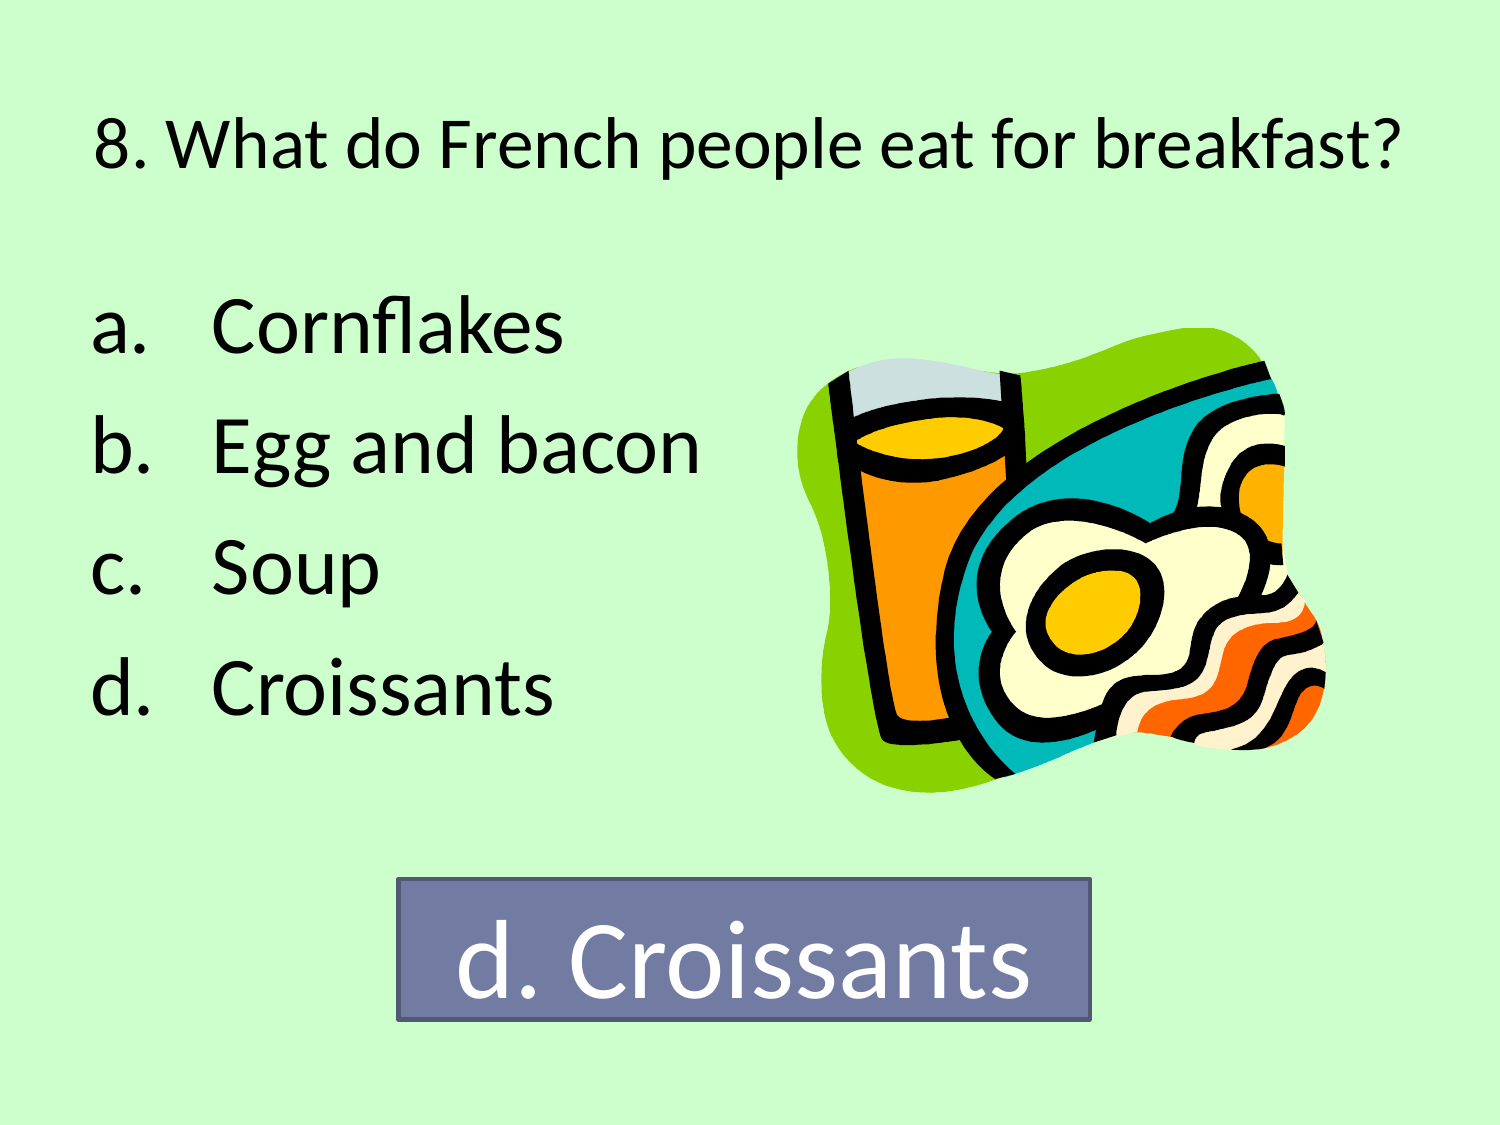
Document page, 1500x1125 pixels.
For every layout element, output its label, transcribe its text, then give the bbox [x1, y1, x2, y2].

picture [796, 328, 1331, 797]
list Cornflakes Egg and bacon Soup Croissants [75, 262, 1426, 1005]
text_box d. Croissants [398, 879, 1090, 1020]
title 8. What do French people eat for breakfast? [75, 45, 1426, 233]
